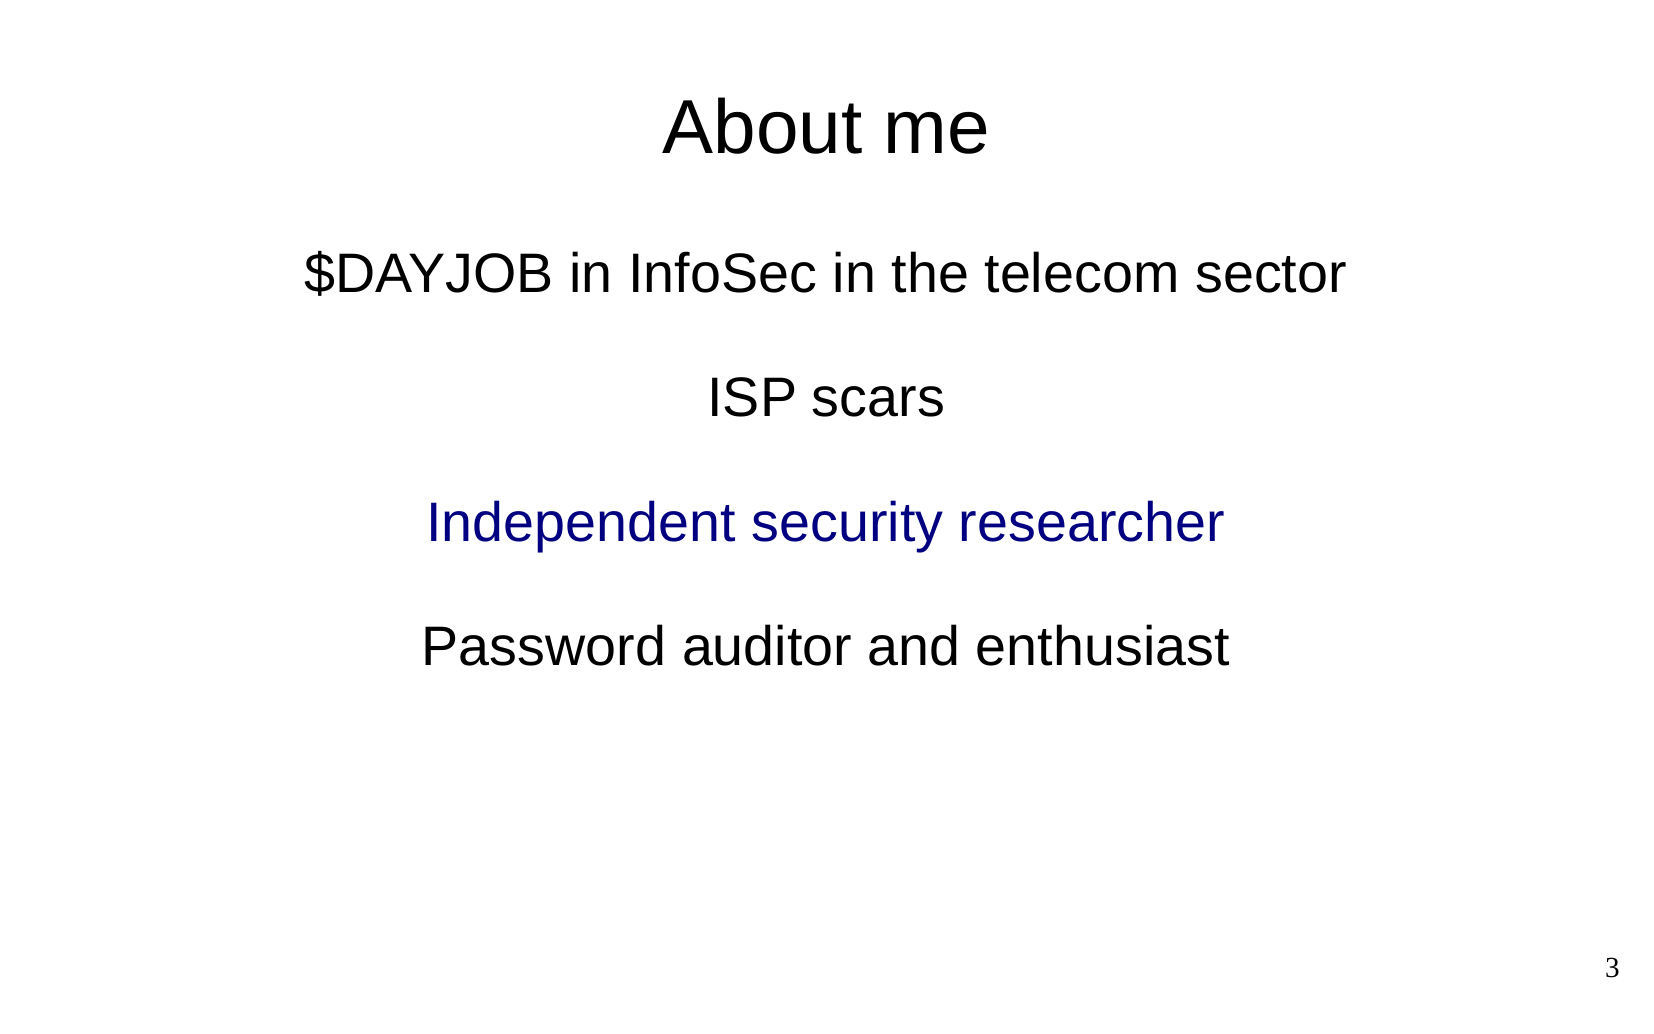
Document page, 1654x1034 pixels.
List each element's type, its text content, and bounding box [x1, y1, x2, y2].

text_box <number> [1560, 951, 1621, 1023]
subtitle $DAYJOB in InfoSec in the telecom sector ISP scars Independent security researcher Password auditor and enthusiast [82, 241, 1571, 842]
title About me [82, 41, 1571, 214]
